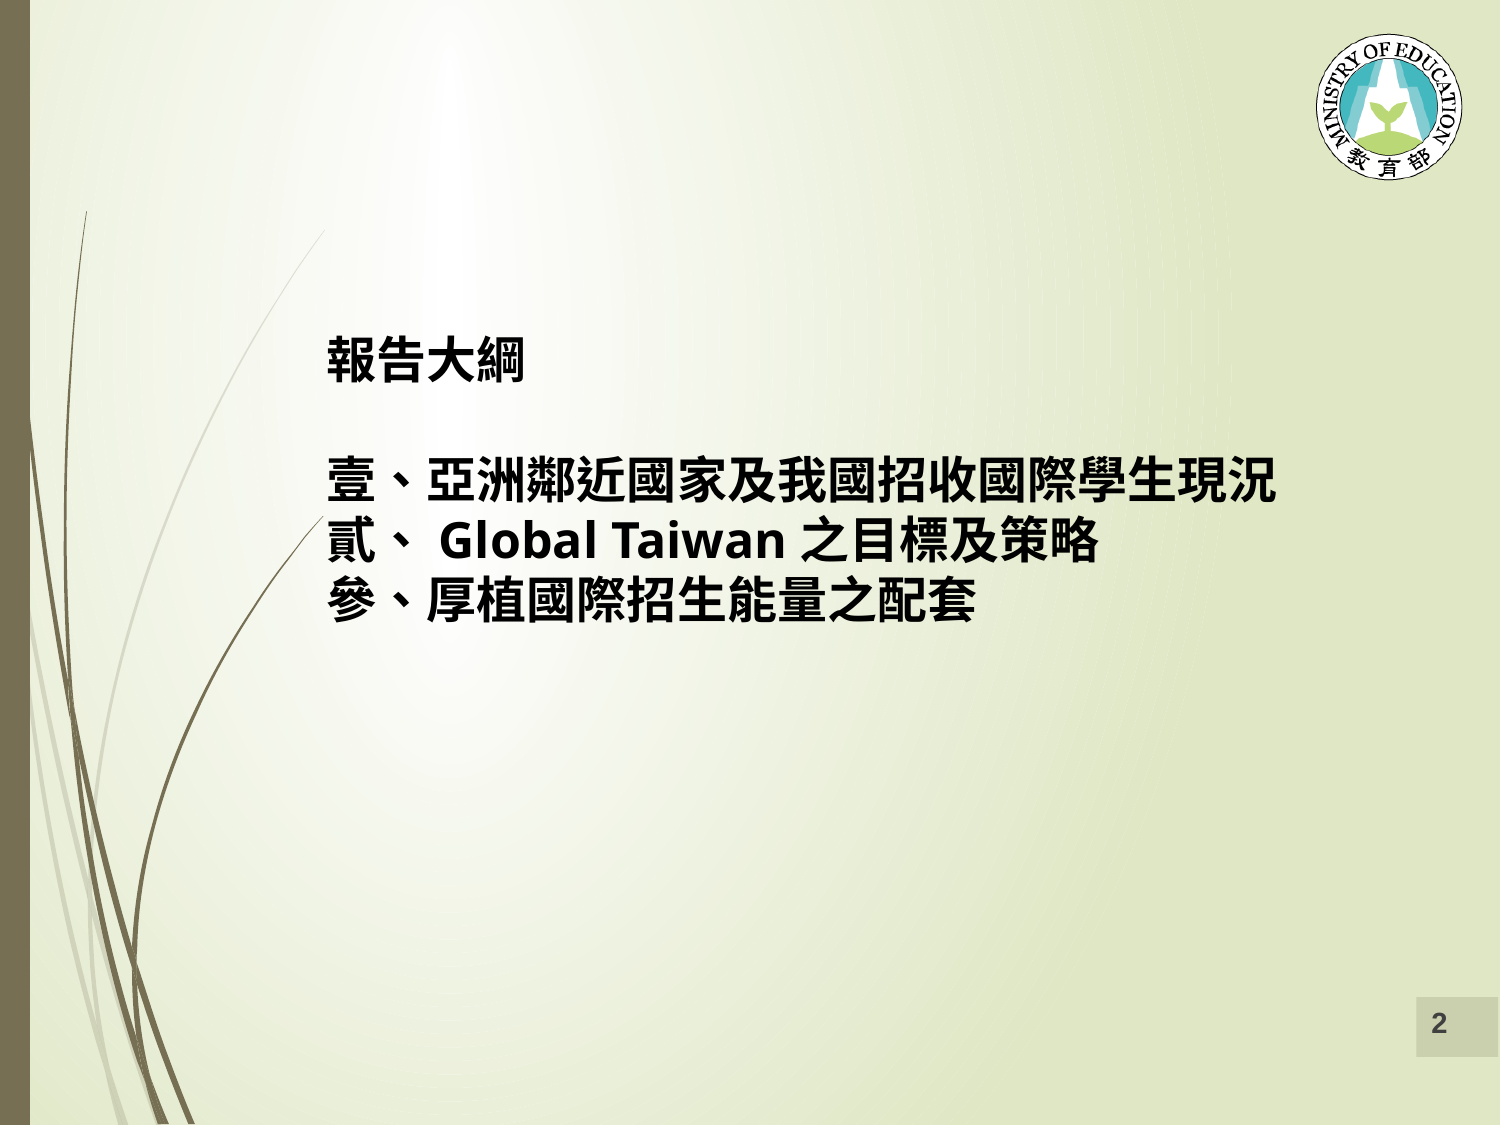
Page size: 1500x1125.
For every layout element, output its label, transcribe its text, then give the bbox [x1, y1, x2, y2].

picture [1305, 30, 1469, 184]
slide_number <編號> [1416, 997, 1499, 1057]
text_box 報告大綱 壹、亞洲鄰近國家及我國招收國際學生現況 貳、Global Taiwan之目標及策略 參、厚植國際招生能量之配套 [312, 321, 1387, 637]
